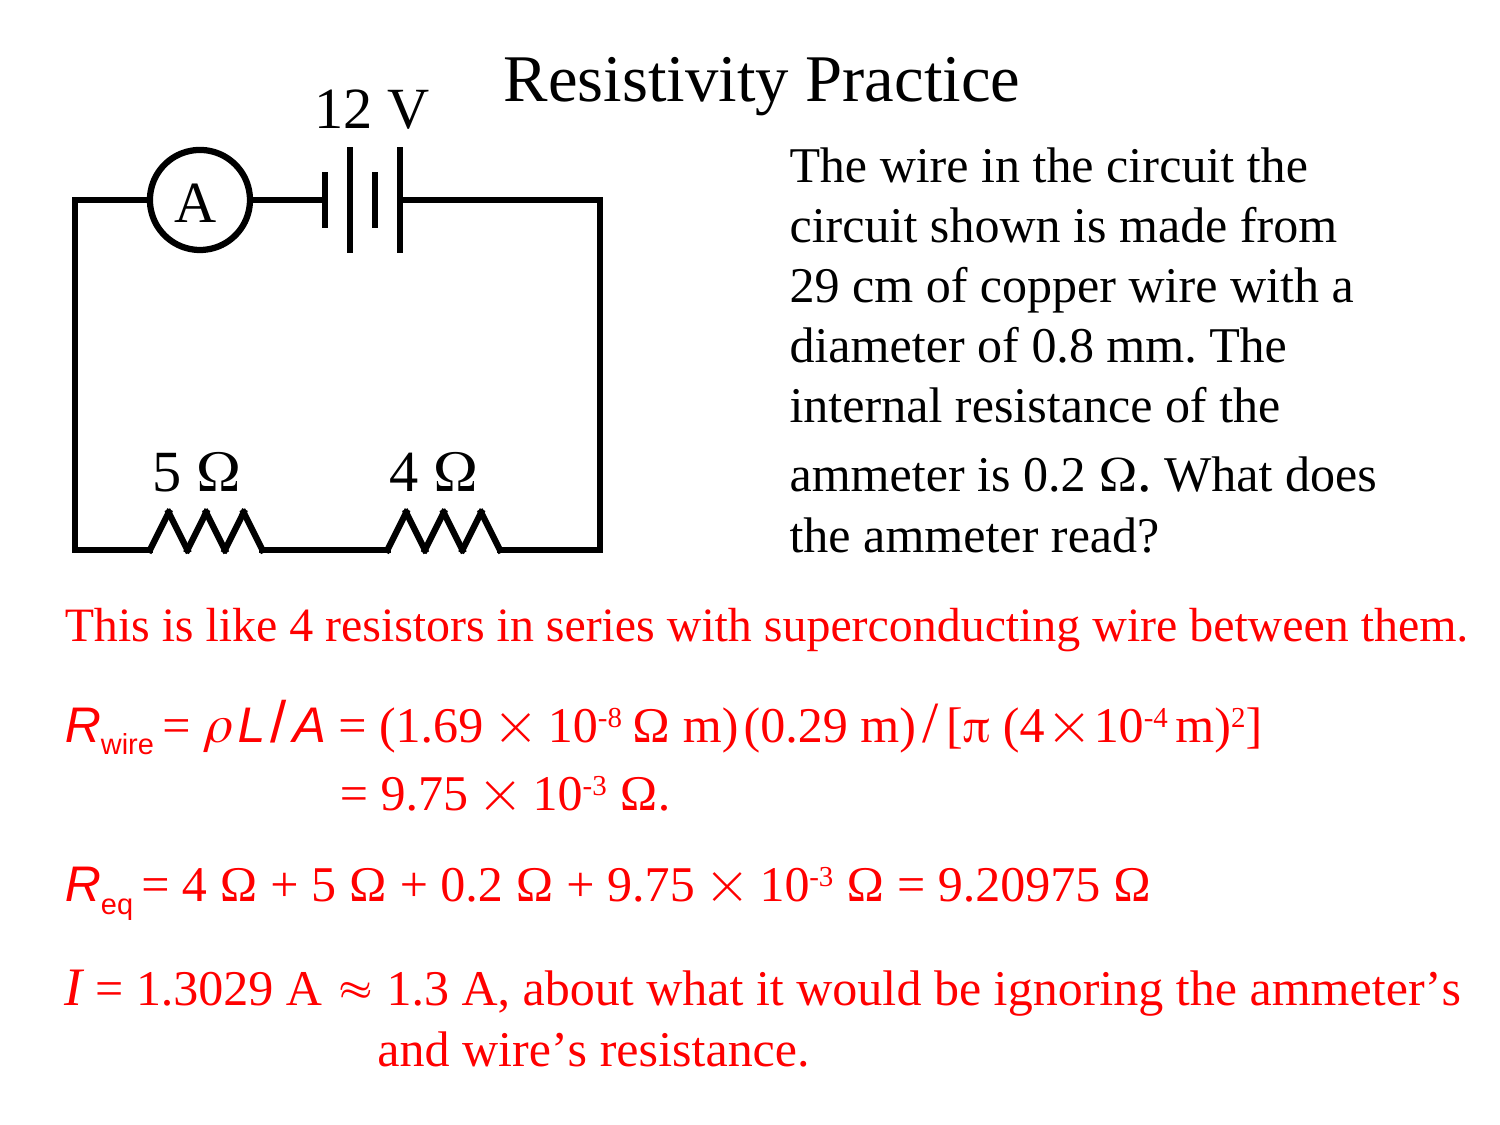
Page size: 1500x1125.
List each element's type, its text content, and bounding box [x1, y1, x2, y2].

text_box A [160, 156, 246, 242]
text_box 4  [375, 425, 613, 511]
text_box This is like 4 resistors in series with superconducting wire between them. Rwire =  L / A = (1.69  10-8 Ω m) (0.29 m) / [ (4  10-4 m)2] = 9.75  10-3 Ω. Req = 4 Ω + 5 Ω + 0.2 Ω + 9.75  10-3 Ω = 9.20975 Ω I = 1.3029 A  1.3 A, about what it would be ignoring the ammeter’s and wire’s resistance. [49, 575, 1500, 1085]
text_box A [234, 203, 273, 242]
text_box 12 V [299, 62, 550, 148]
text_box A [160, 156, 168, 163]
text_box The wire in the circuit the circuit shown is made from 29 cm of copper wire with a diameter of 0.8 mm. The internal resistance of the ammeter is 0.2 . What does the ammeter read? [774, 125, 1438, 571]
title Resistivity Practice [125, 12, 1401, 138]
text_box 5  [137, 425, 301, 511]
text_box A [232, 156, 273, 197]
